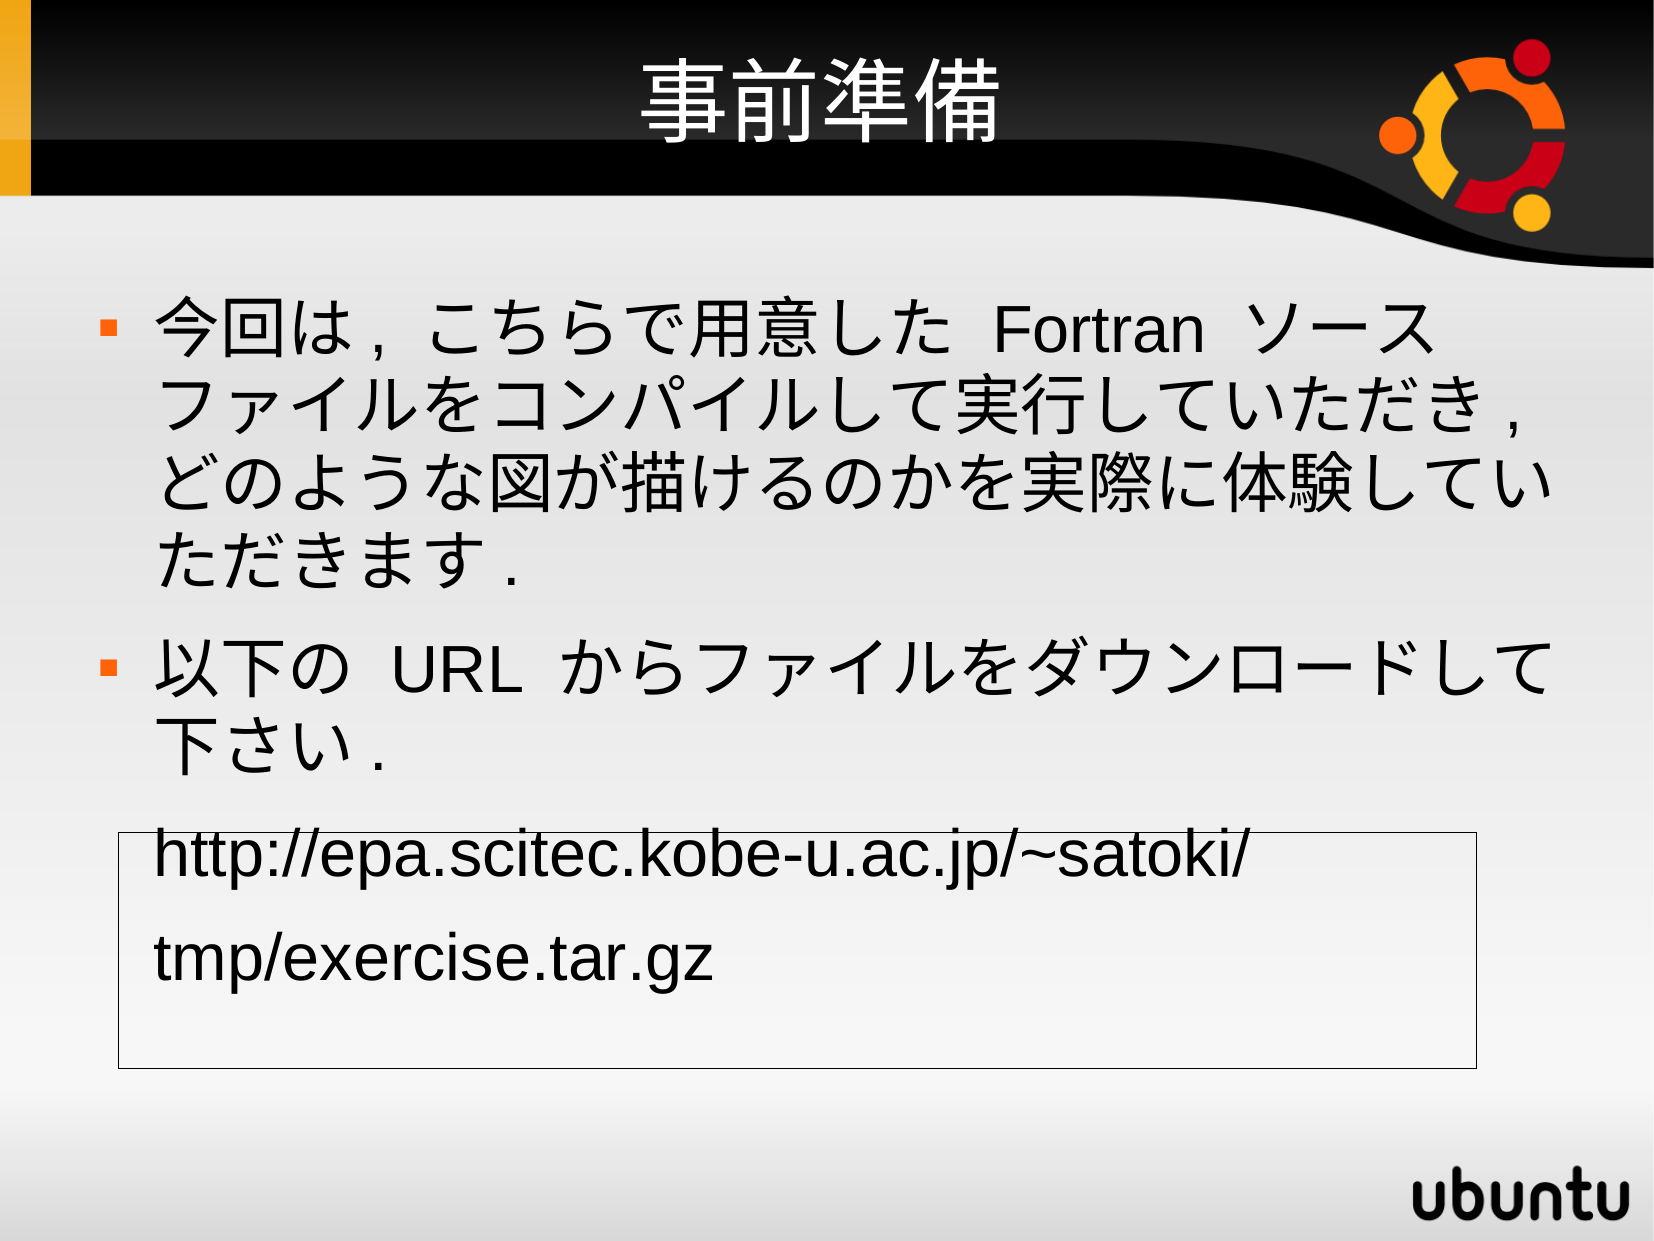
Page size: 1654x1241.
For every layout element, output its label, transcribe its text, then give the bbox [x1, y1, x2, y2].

picture [0, 0, 1654, 1241]
title 事前準備 [76, 7, 1565, 200]
list 今回は, こちらで用意した Fortran ソースファイルをコンパイルして実行していただき, どのような図が描けるのかを実際に体験していただきます. 以下の URL からファイルをダウンロードして下さい. http://epa.scitec.kobe-u.ac.jp/~satoki/ tmp/exercise.tar.gz [82, 290, 1571, 1094]
